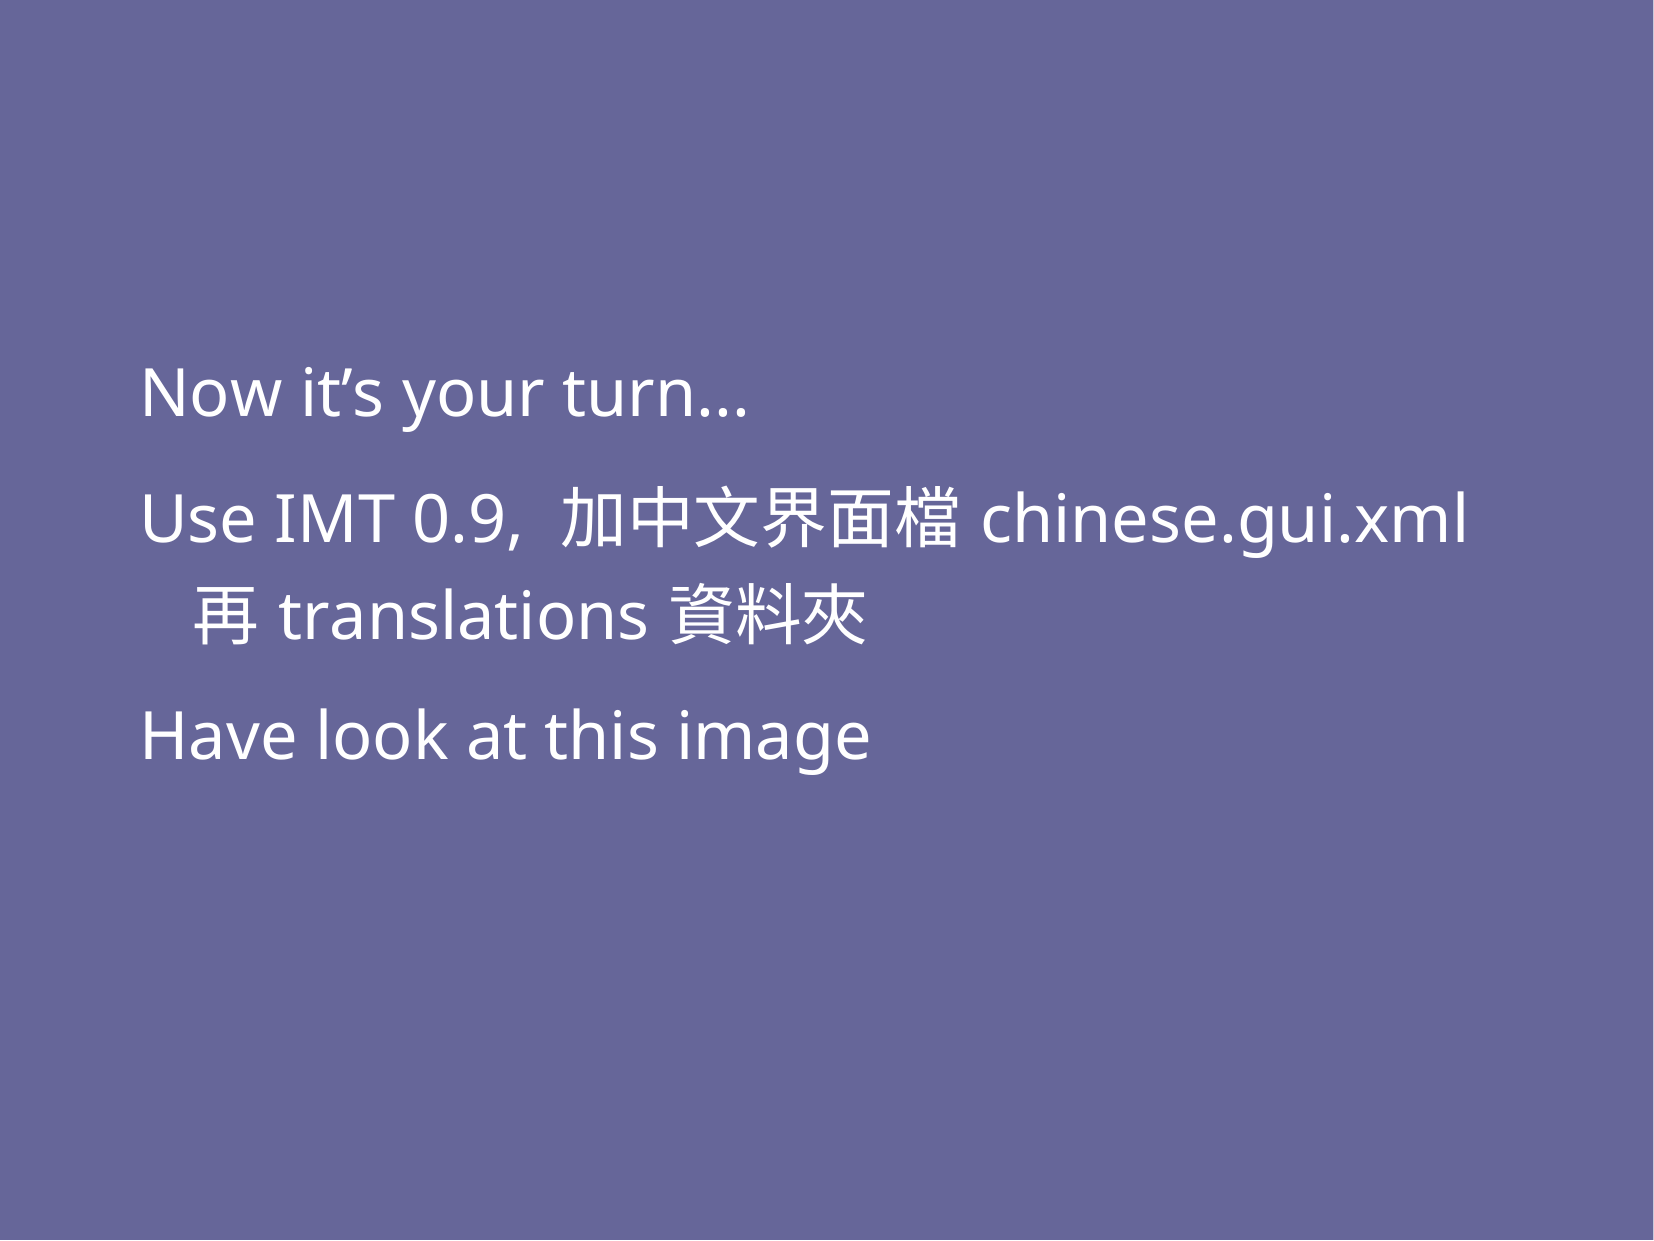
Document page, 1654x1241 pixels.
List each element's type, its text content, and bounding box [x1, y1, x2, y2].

list Now it’s your turn... Use IMT 0.9, 加中文界面檔chinese.gui.xml再translations資料夾 Have look at this image [121, 344, 1534, 1127]
